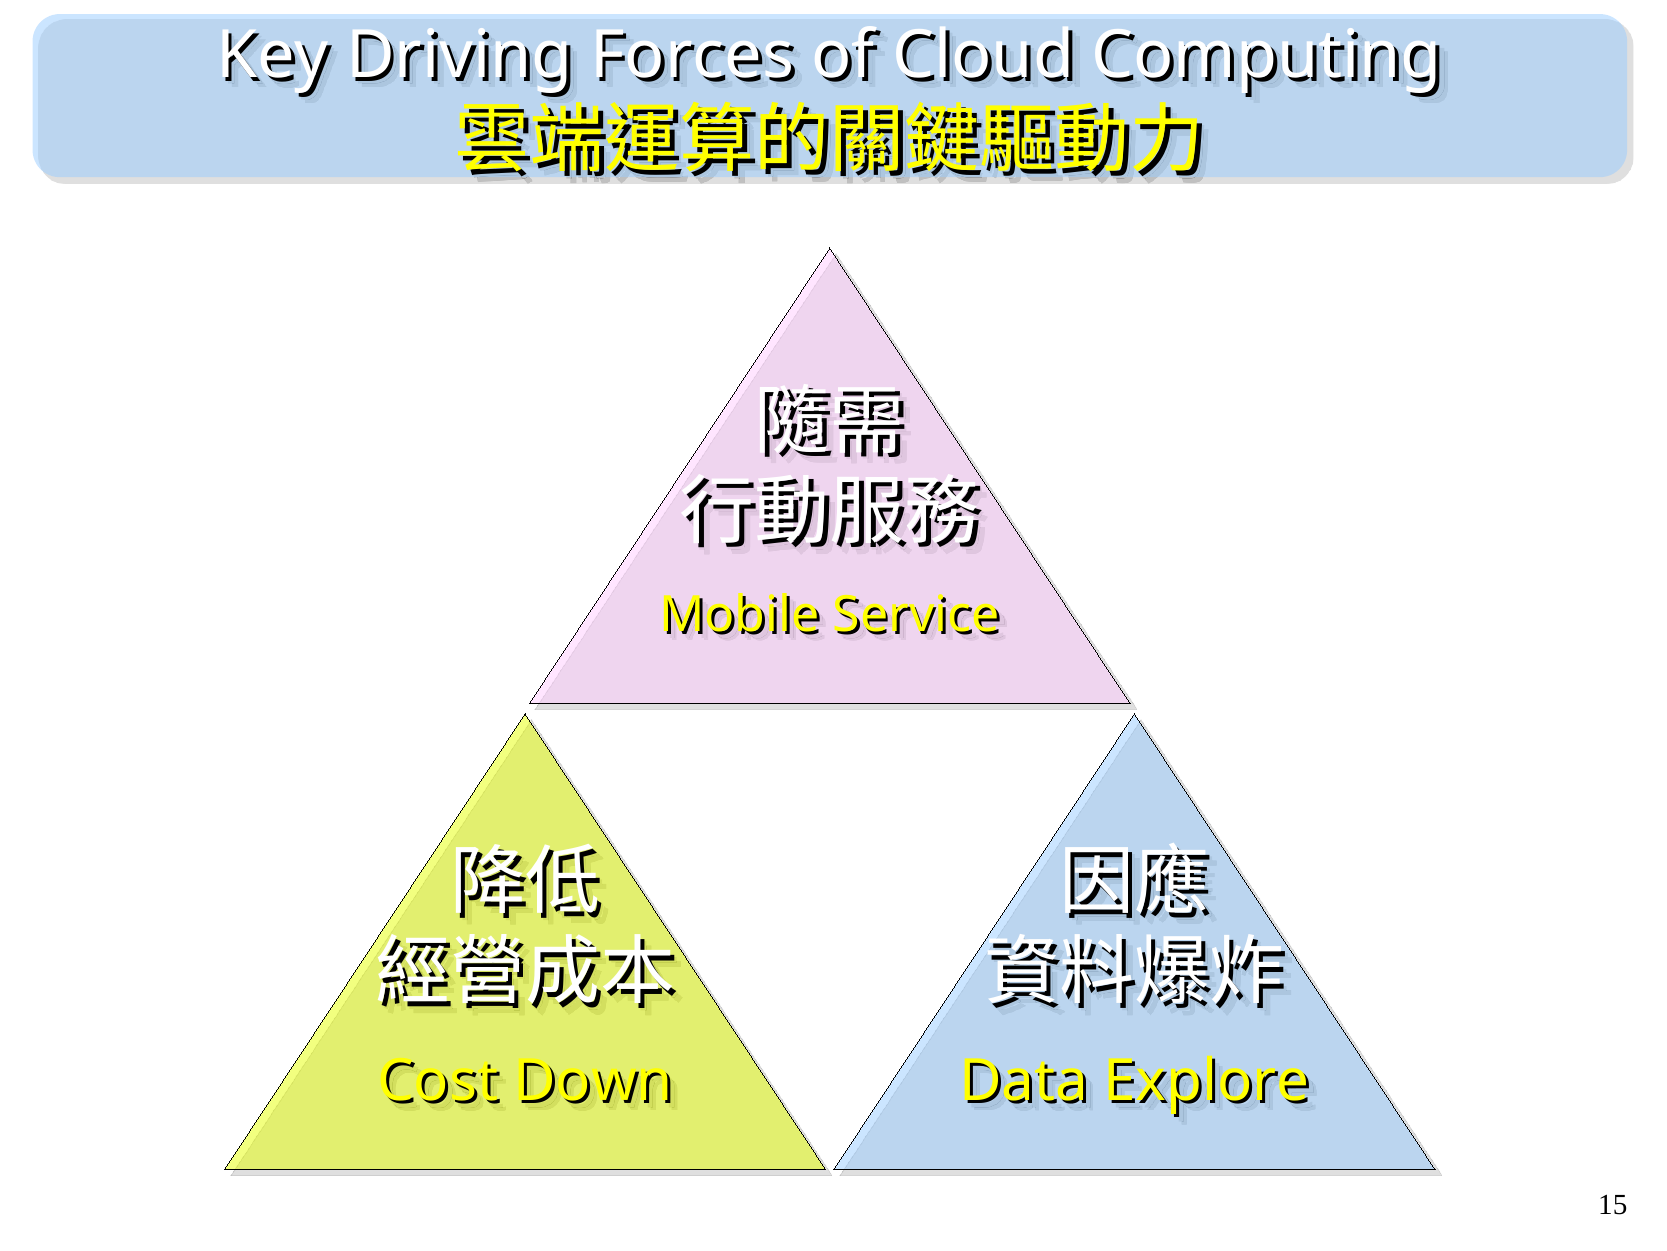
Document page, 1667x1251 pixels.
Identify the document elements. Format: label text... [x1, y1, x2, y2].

text_box Key Driving Forces of Cloud Computing 雲端運算的關鍵驅動力 [32, 14, 1628, 178]
text_box 因應 資料爆炸 Data Explore [833, 713, 1436, 1170]
text_box 降低 經營成本 Cost Down [224, 713, 826, 1170]
text_box 隨需 行動服務 Mobile Service [529, 247, 1131, 704]
